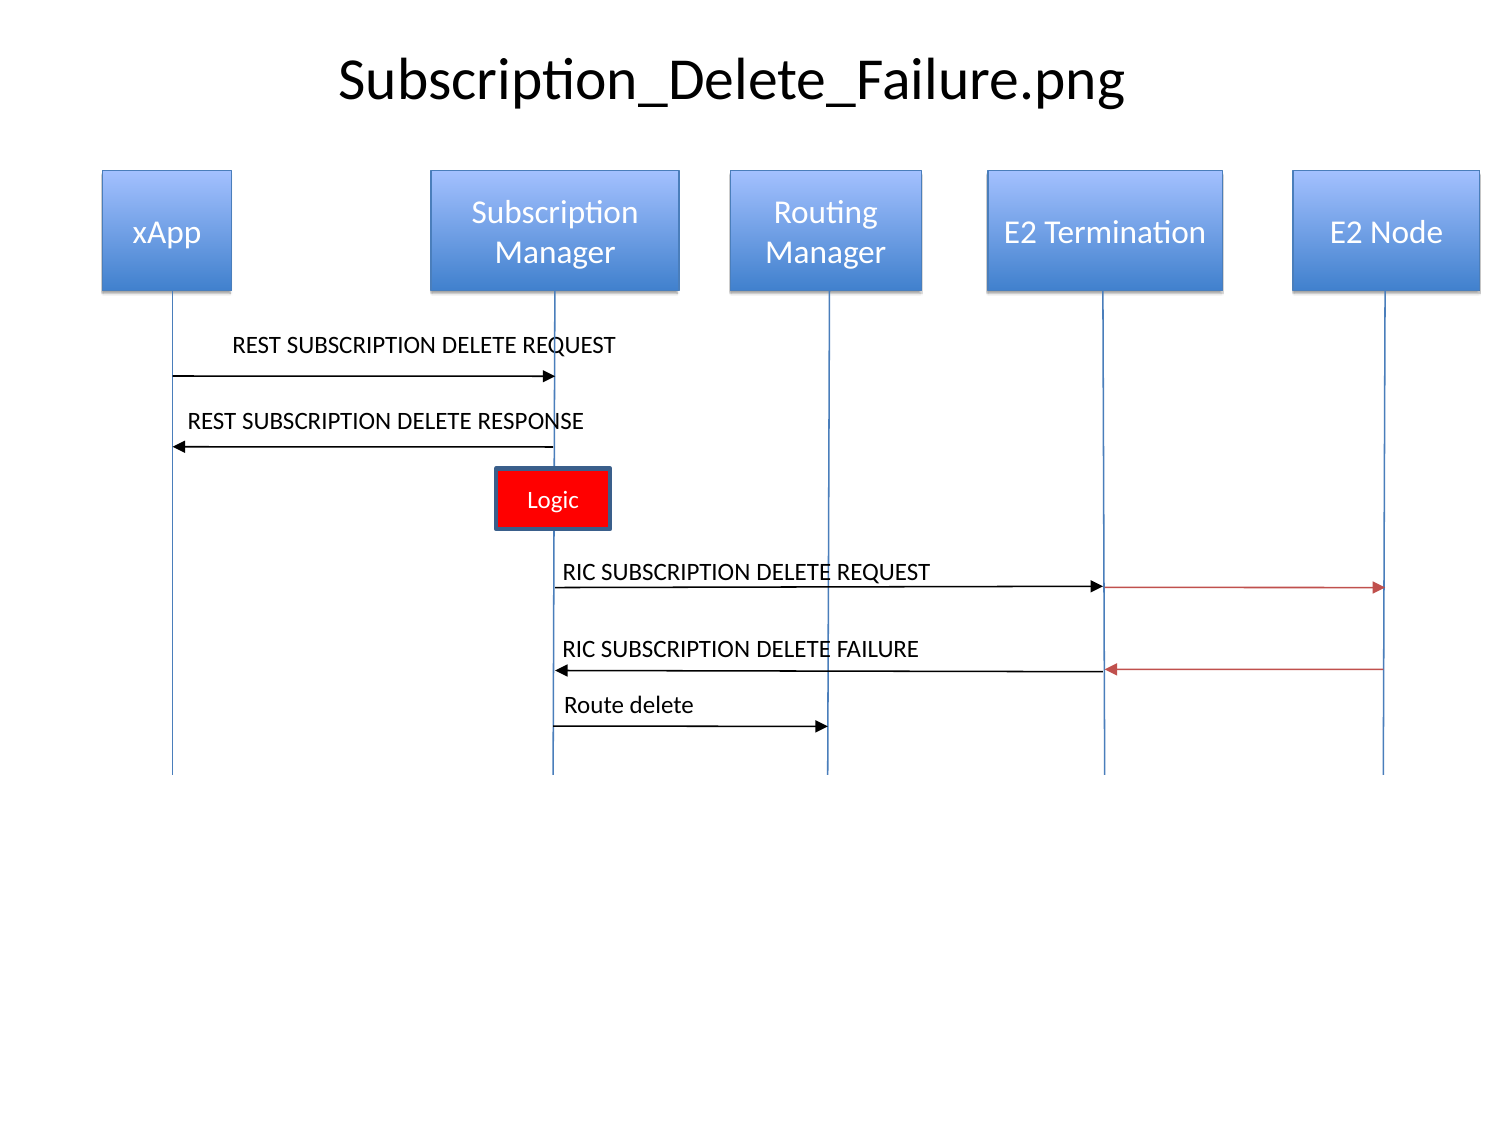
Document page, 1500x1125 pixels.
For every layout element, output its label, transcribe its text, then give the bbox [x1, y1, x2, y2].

text_box RIC SUBSCRIPTION DELETE FAILURE [547, 625, 1034, 671]
text_box Subscription Manager [431, 170, 680, 291]
text_box Logic [496, 468, 611, 530]
text_box Route delete [549, 681, 756, 727]
text_box RIC SUBSCRIPTION DELETE REQUEST [547, 547, 1046, 593]
text_box E2 Node [1293, 170, 1480, 291]
title Subscription_Delete_Failure.png [57, 32, 1408, 120]
text_box xApp [102, 170, 232, 291]
text_box REST SUBSCRIPTION DELETE RESPONSE [172, 397, 715, 442]
text_box Routing Manager [730, 170, 922, 291]
text_box REST SUBSCRIPTION DELETE REQUEST [217, 321, 553, 367]
text_box E2 Termination [987, 170, 1223, 291]
text_box REST SUBSCRIPTION DELETE REQUEST [556, 321, 632, 367]
